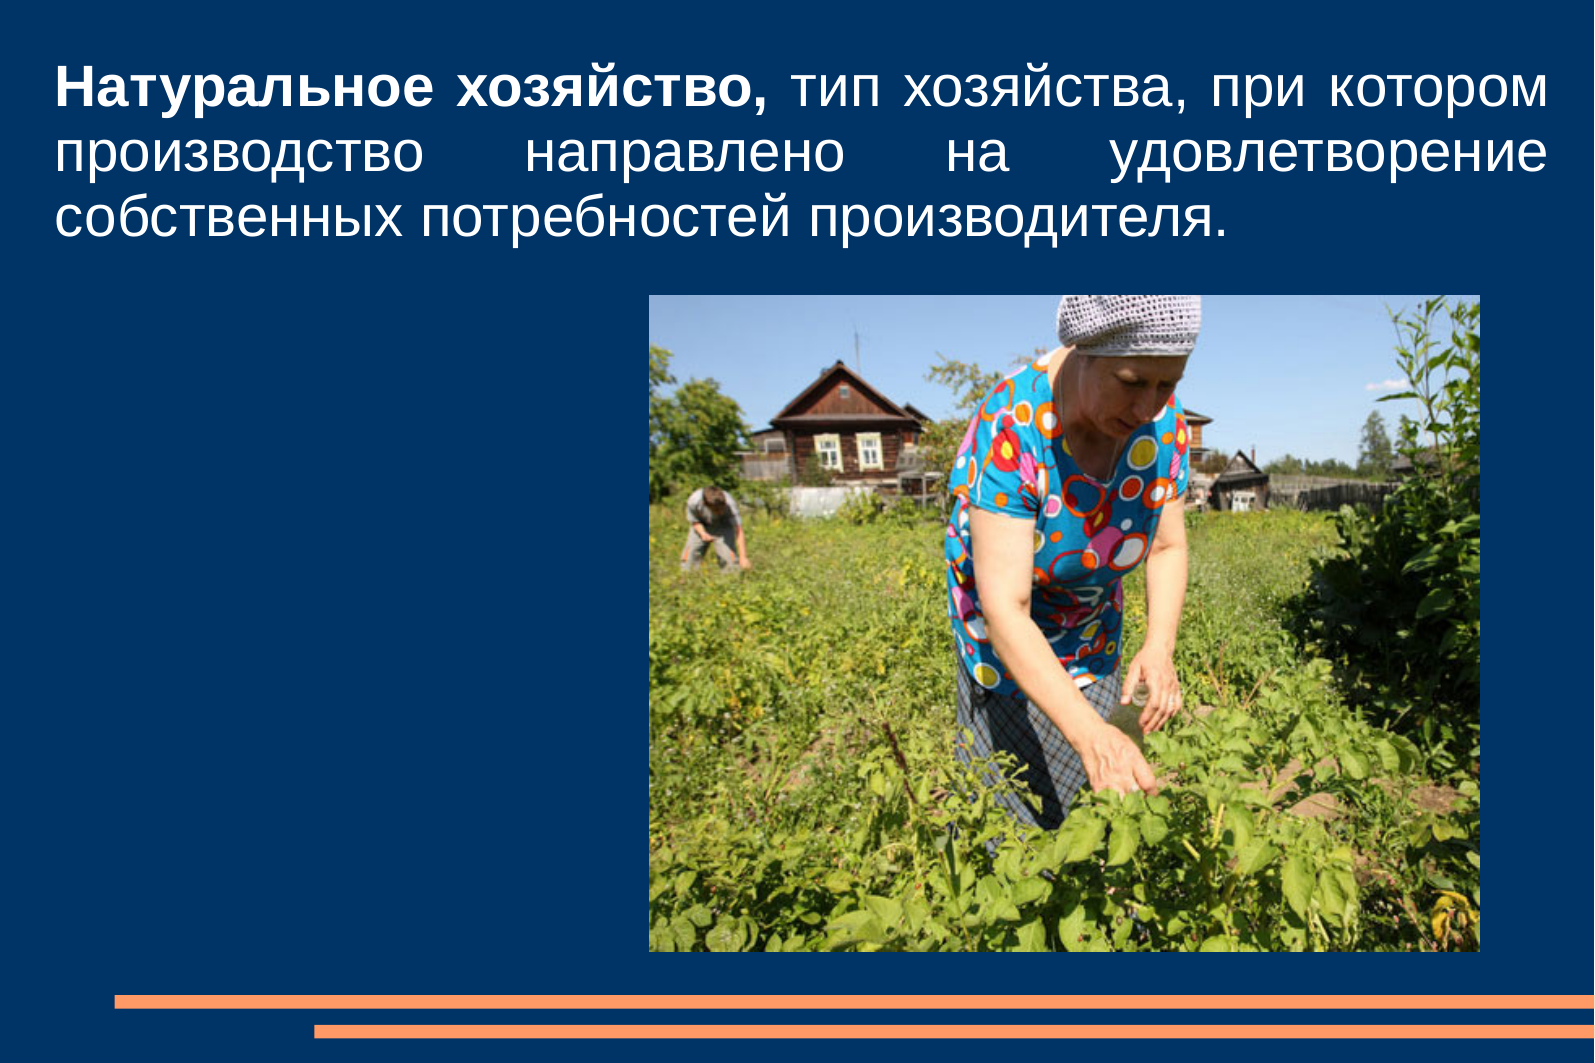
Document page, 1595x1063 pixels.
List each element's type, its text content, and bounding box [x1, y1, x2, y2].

text_box Натуральное хозяйство, тип хозяйства, при котором производство направлено на удовлетворение собственных потребностей производителя. [40, 46, 1565, 258]
picture [649, 295, 1480, 952]
